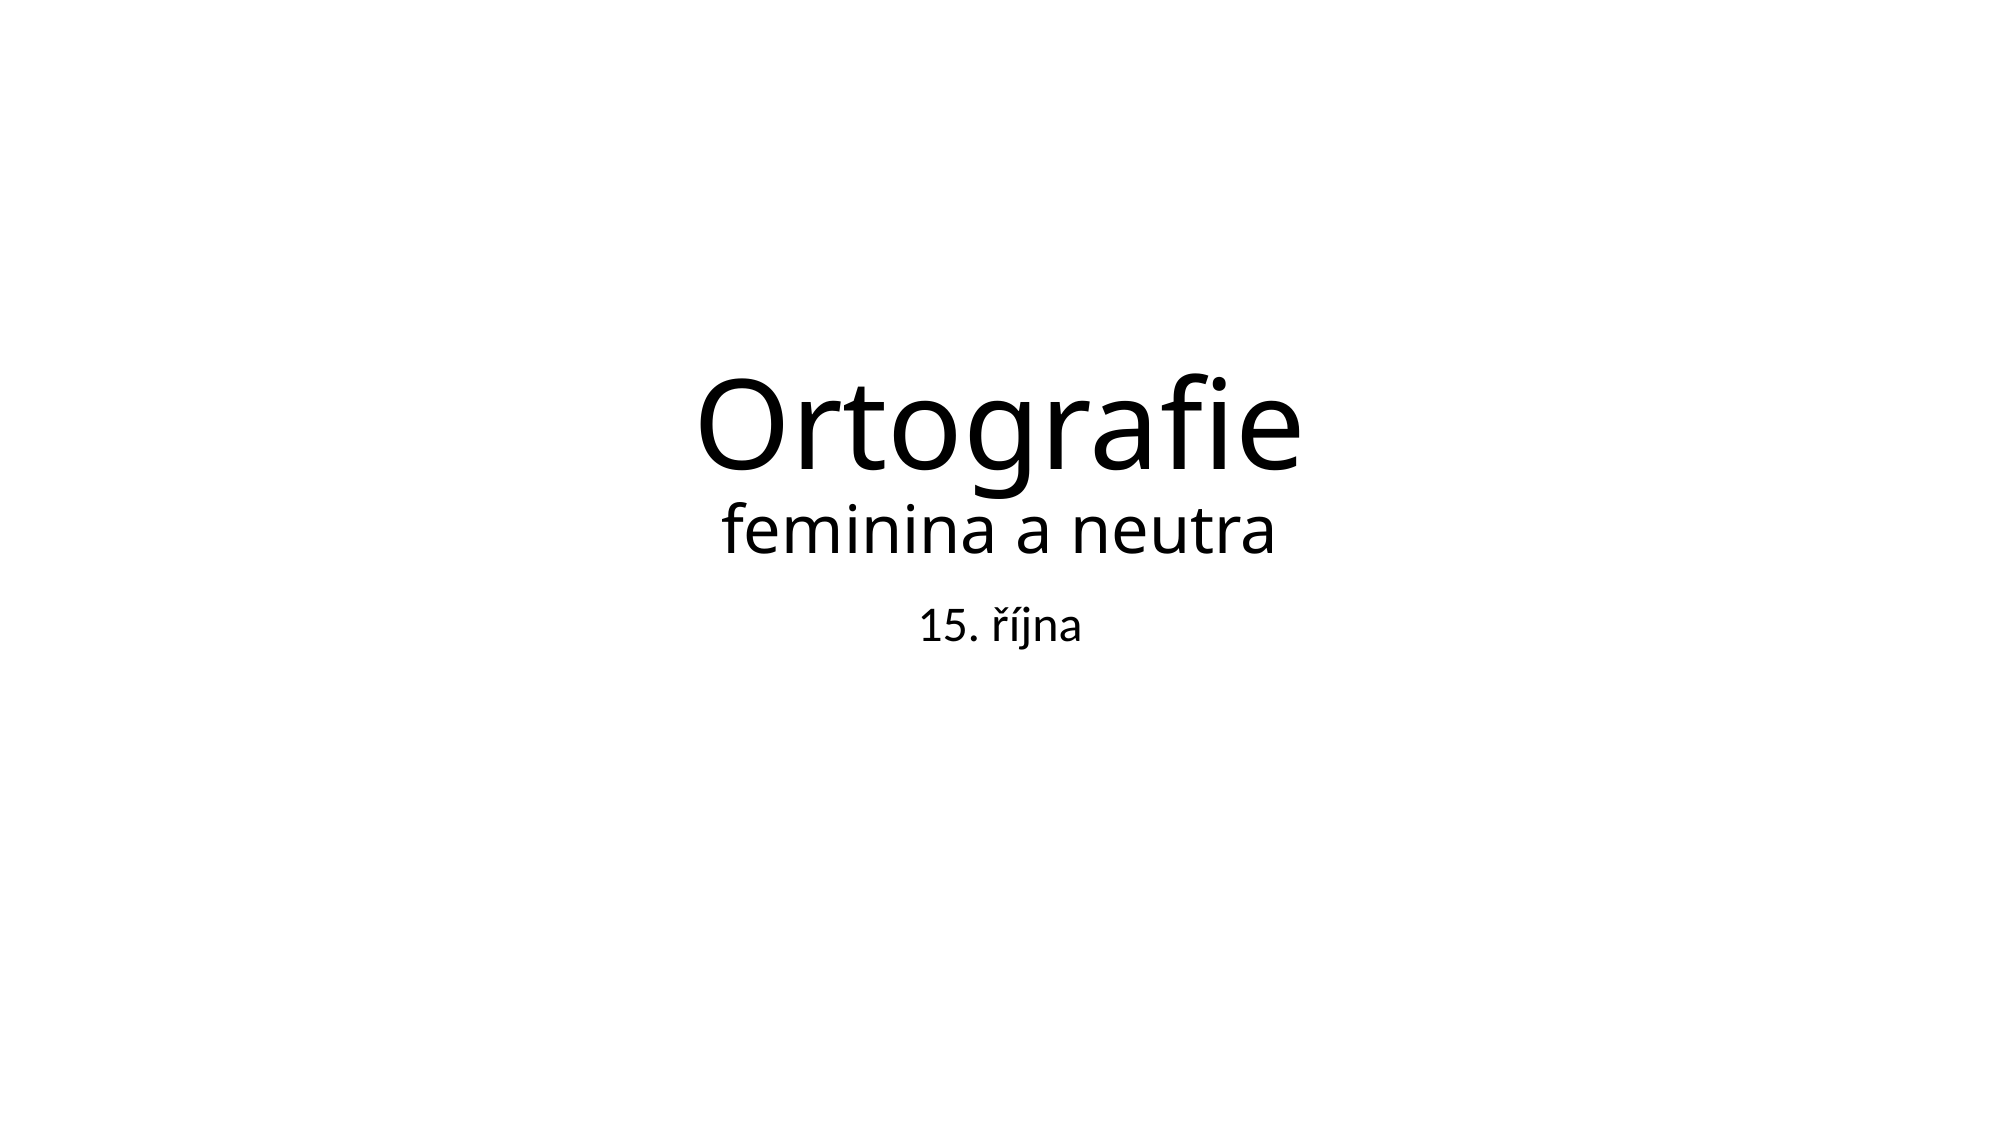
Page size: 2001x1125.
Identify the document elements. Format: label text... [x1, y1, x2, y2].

subtitle 15. října [249, 590, 1750, 863]
title Ortografie feminina a neutra [249, 184, 1750, 576]
